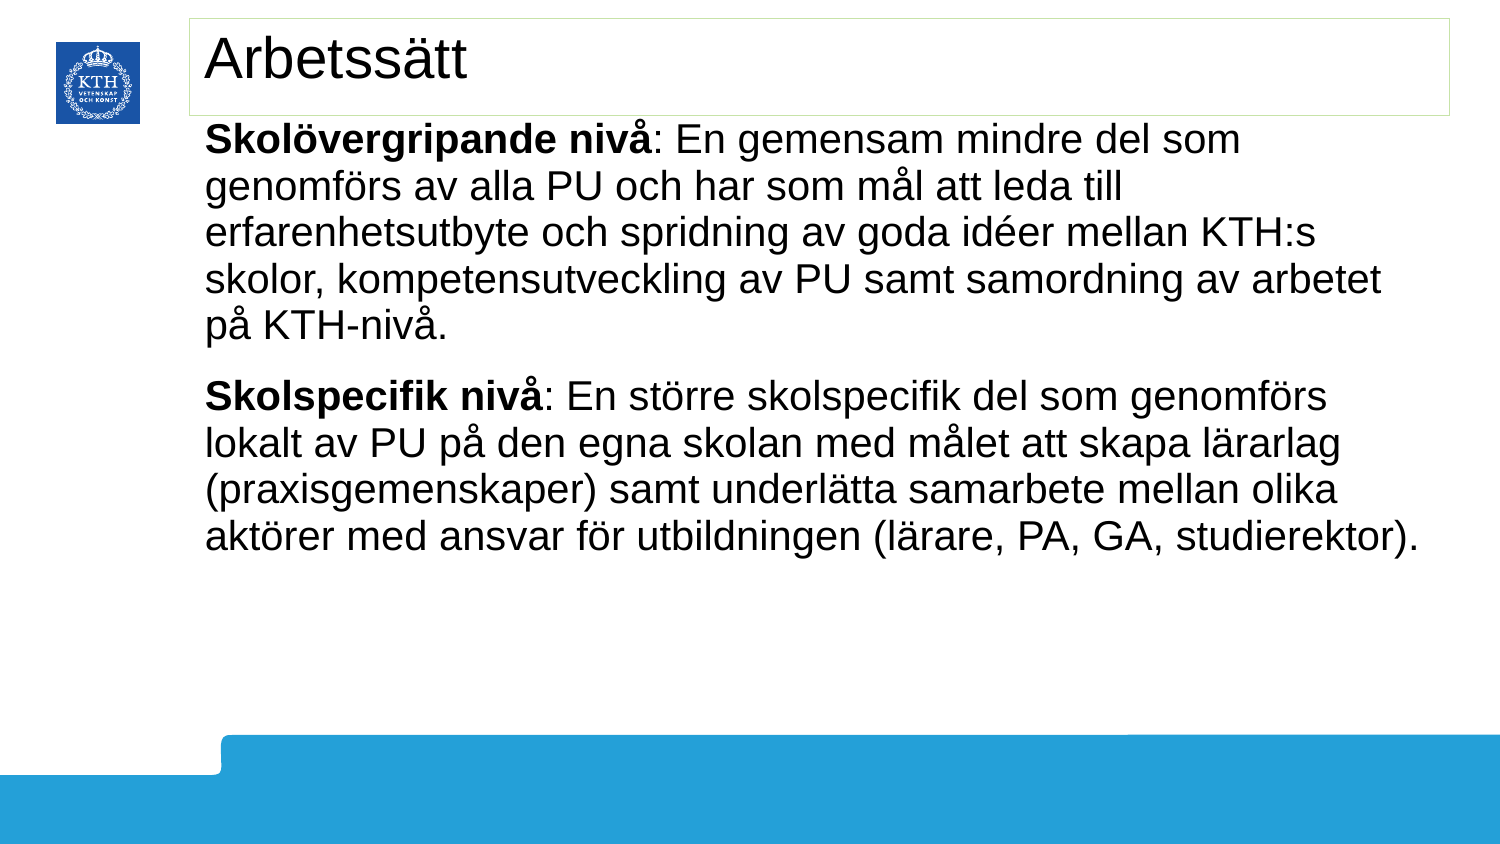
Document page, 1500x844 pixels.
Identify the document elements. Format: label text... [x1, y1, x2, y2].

text_box Arbetssätt Skolövergripande nivå: En gemensam mindre del som genomförs av alla PU och har som mål att leda till erfarenhetsutbyte och spridning av goda idéer mellan KTH:s skolor, kompetensutveckling av PU samt samordning av arbetet på KTH-nivå. Skolspecifik nivå: En större skolspecifik del som genomförs lokalt av PU på den egna skolan med målet att skapa lärarlag (praxisgemenskaper) samt underlätta samarbete mellan olika aktörer med ansvar för utbildningen (lärare, PA, GA, studierektor). [189, 18, 1450, 697]
